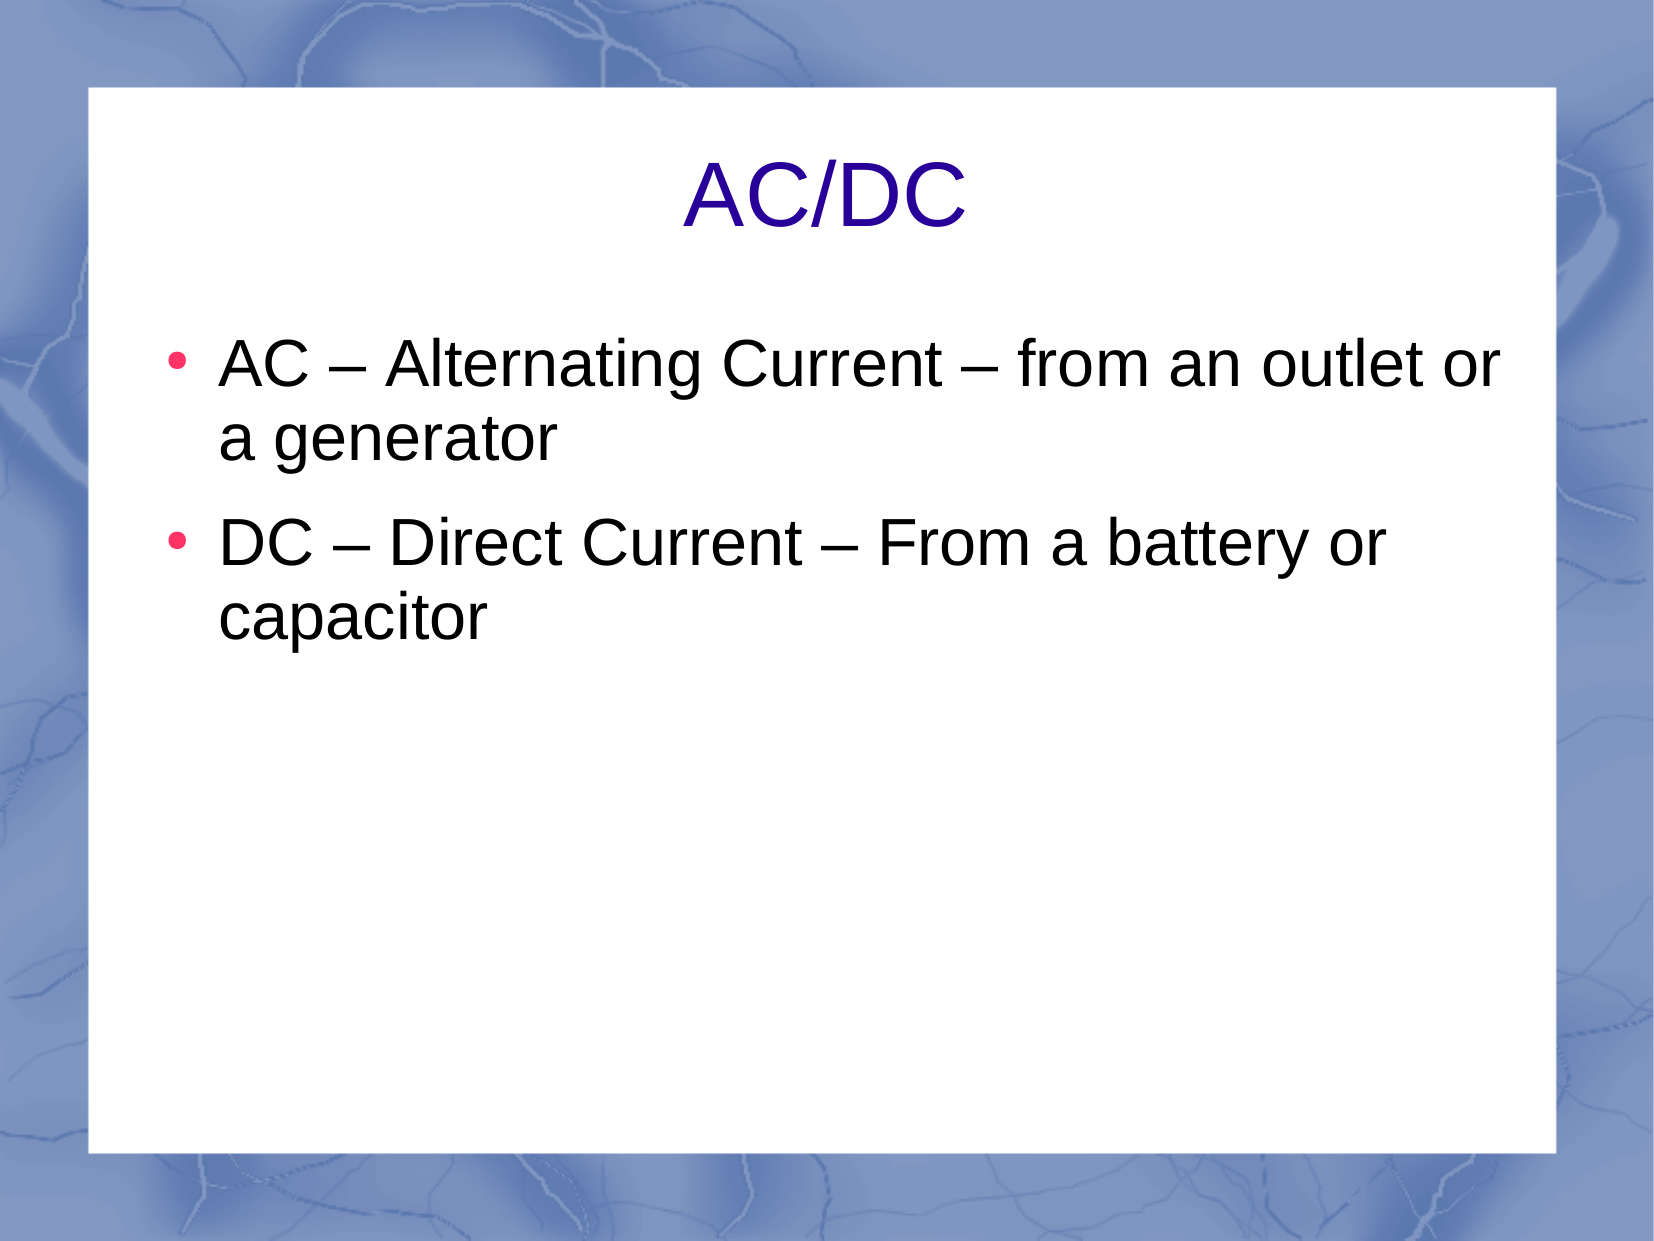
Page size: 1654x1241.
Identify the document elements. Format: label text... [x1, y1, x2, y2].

list AC – Alternating Current – from an outlet or a generator DC – Direct Current – From a battery or capacitor [147, 325, 1506, 996]
title AC/DC [118, 98, 1536, 291]
picture [0, 0, 1654, 1241]
